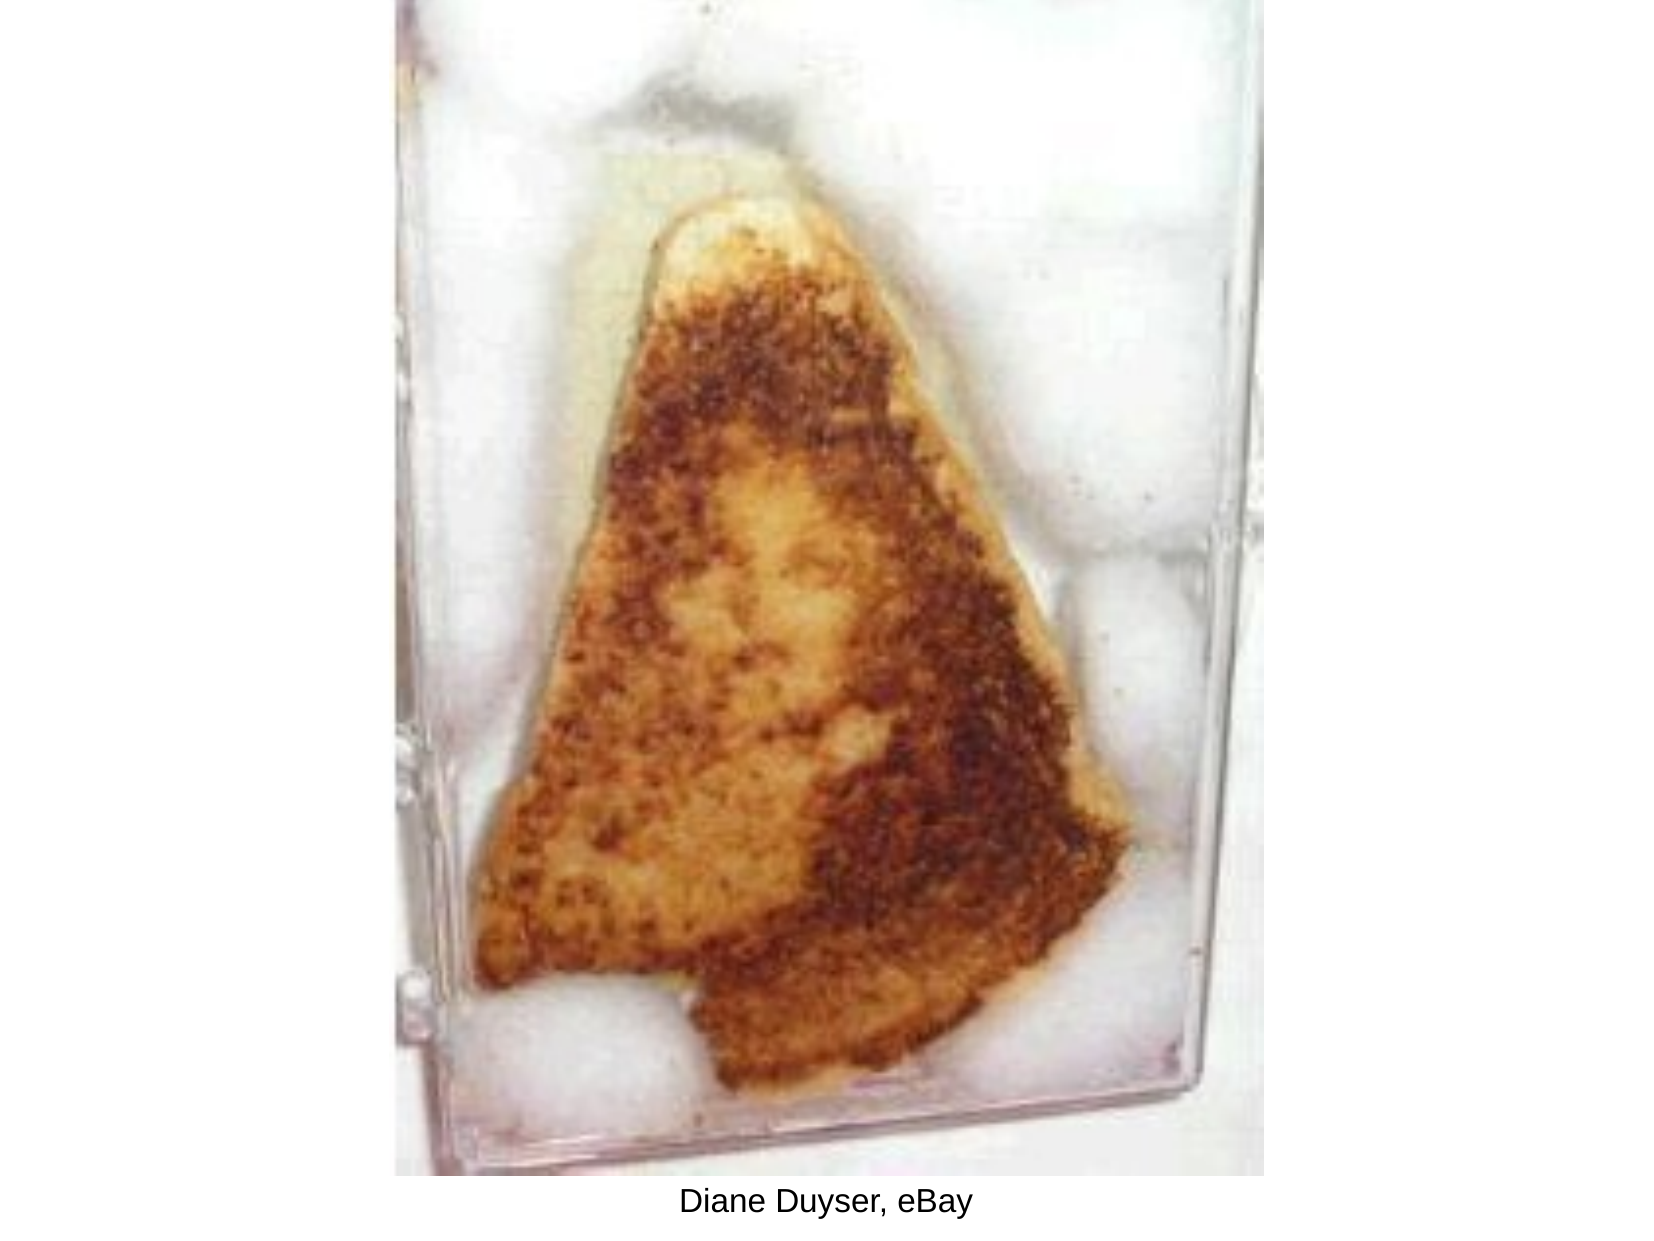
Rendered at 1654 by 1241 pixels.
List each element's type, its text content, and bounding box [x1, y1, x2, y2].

subtitle Diane Duyser, eBay [0, 1162, 1653, 1241]
picture [389, 0, 1264, 1176]
